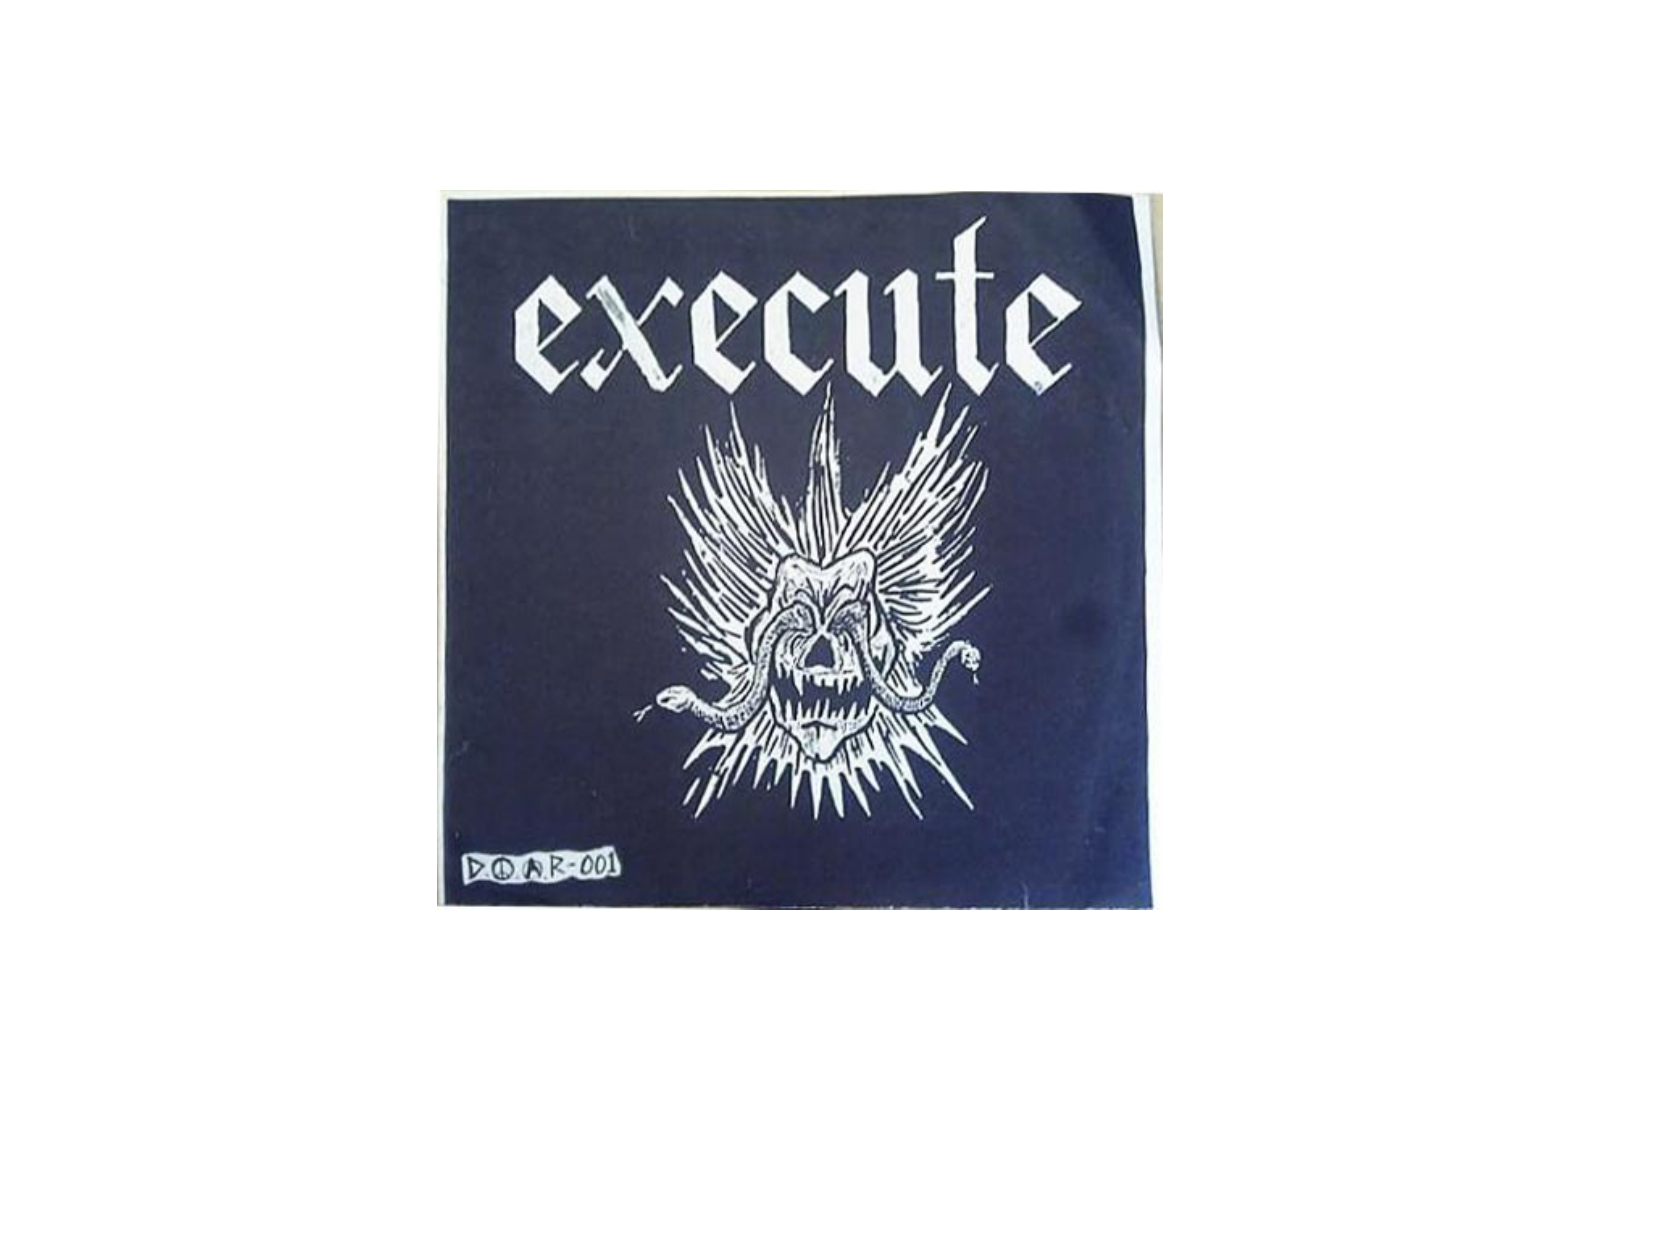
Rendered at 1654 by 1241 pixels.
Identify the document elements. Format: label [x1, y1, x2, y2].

picture [437, 190, 1163, 910]
